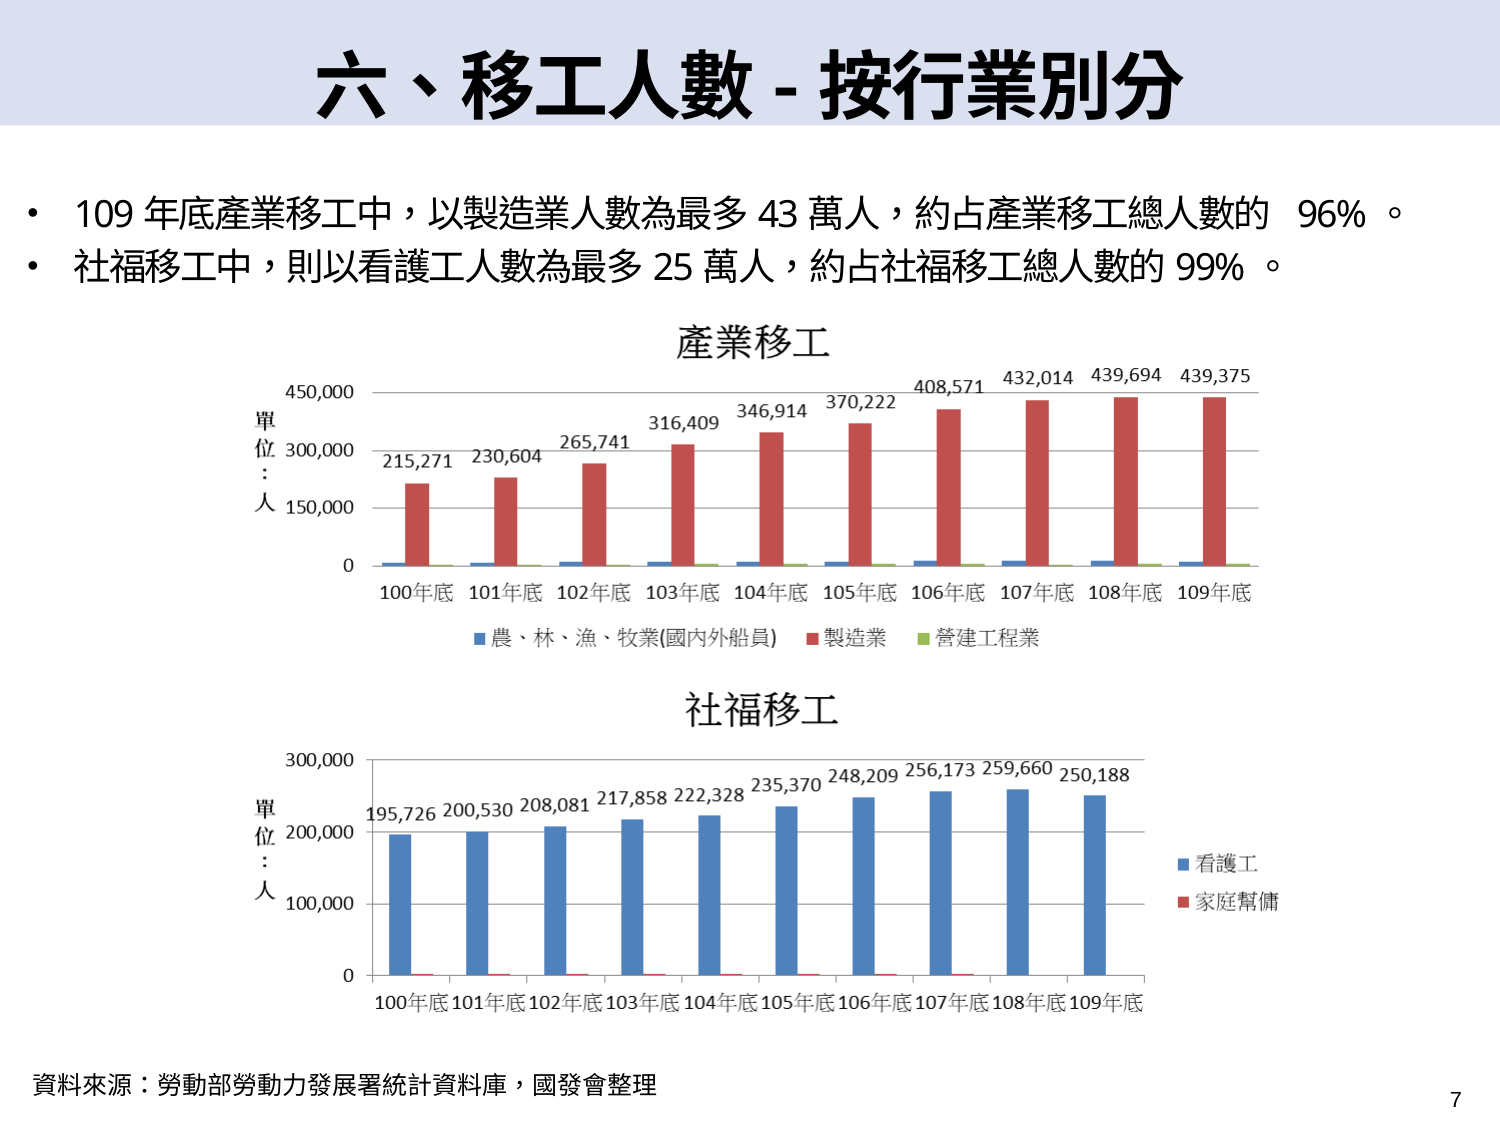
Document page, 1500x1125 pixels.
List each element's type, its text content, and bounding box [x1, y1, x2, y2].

picture [223, 302, 1299, 1030]
text_box 資料來源：勞動部勞動力發展署統計資料庫，國發會整理 [17, 1062, 1244, 1107]
text_box 109年底產業移工中，以製造業人數為最多43萬人，約占產業移工總人數的 96%。 社福移工中，則以看護工人數為最多25萬人，約占社福移工總人數的99%。 [12, 181, 1490, 350]
title 六、移工人數-按行業別分 [75, 2, 1425, 165]
text_box 7 [1435, 1078, 1483, 1120]
